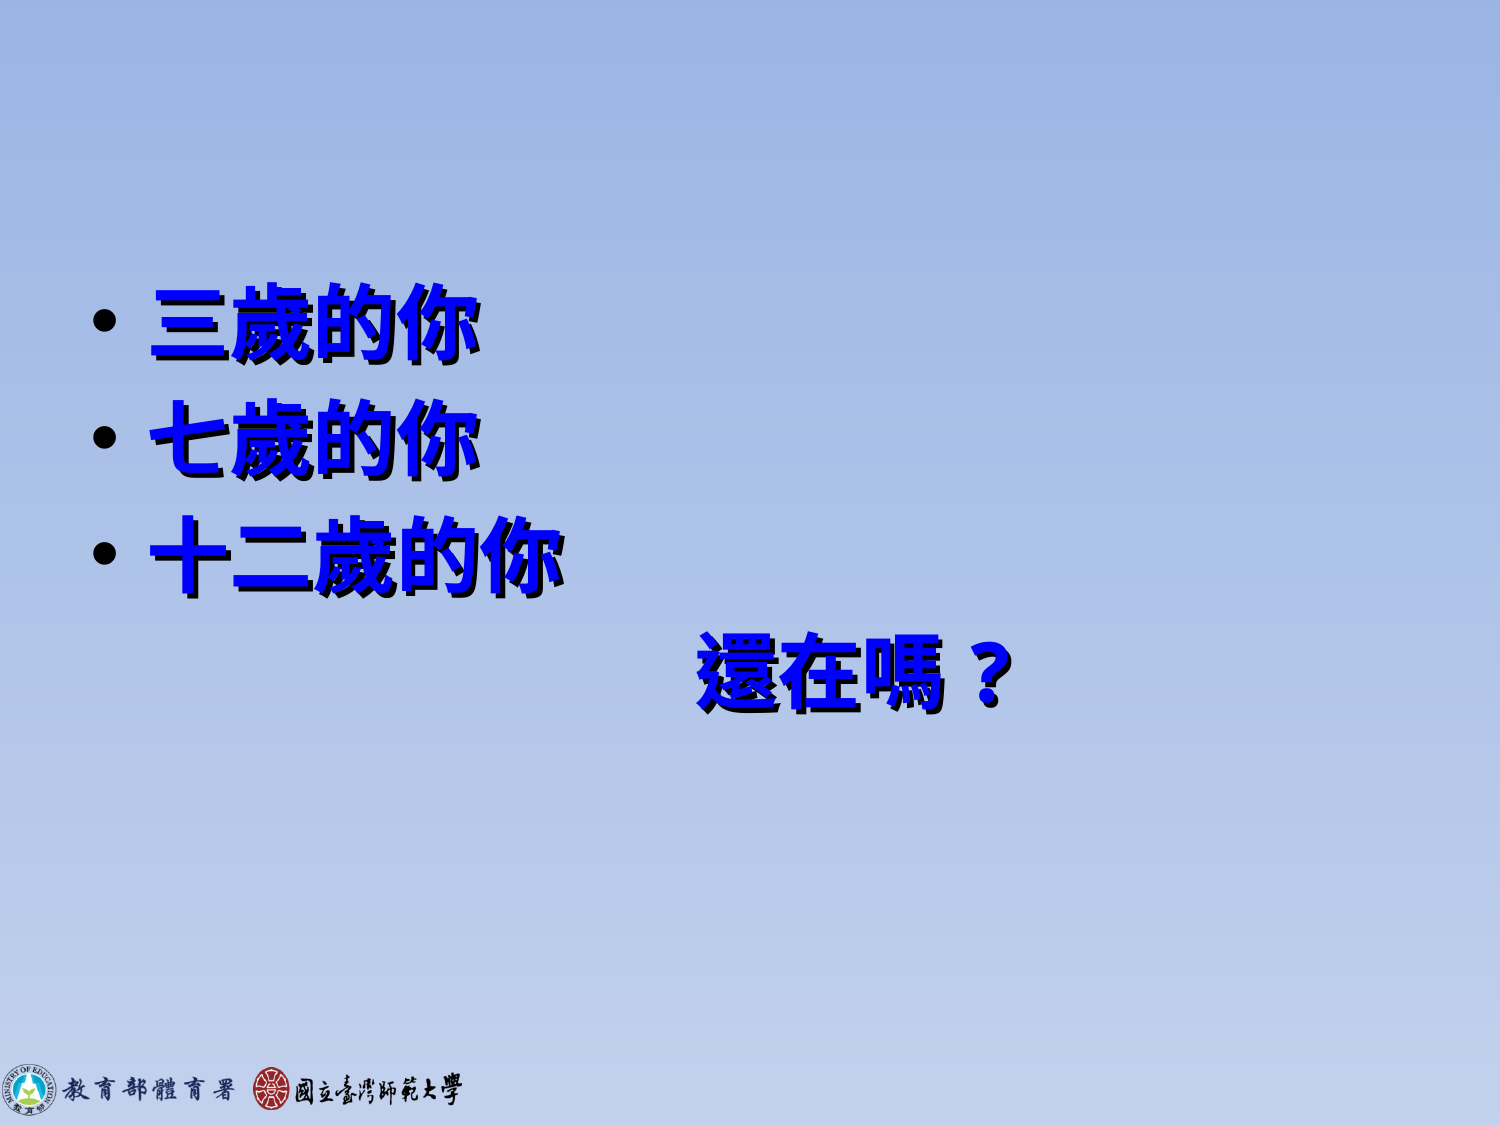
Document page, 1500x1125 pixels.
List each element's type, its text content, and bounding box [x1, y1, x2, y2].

list 三歲的你 七歲的你 十二歲的你 還在嗎? [75, 262, 1426, 1005]
